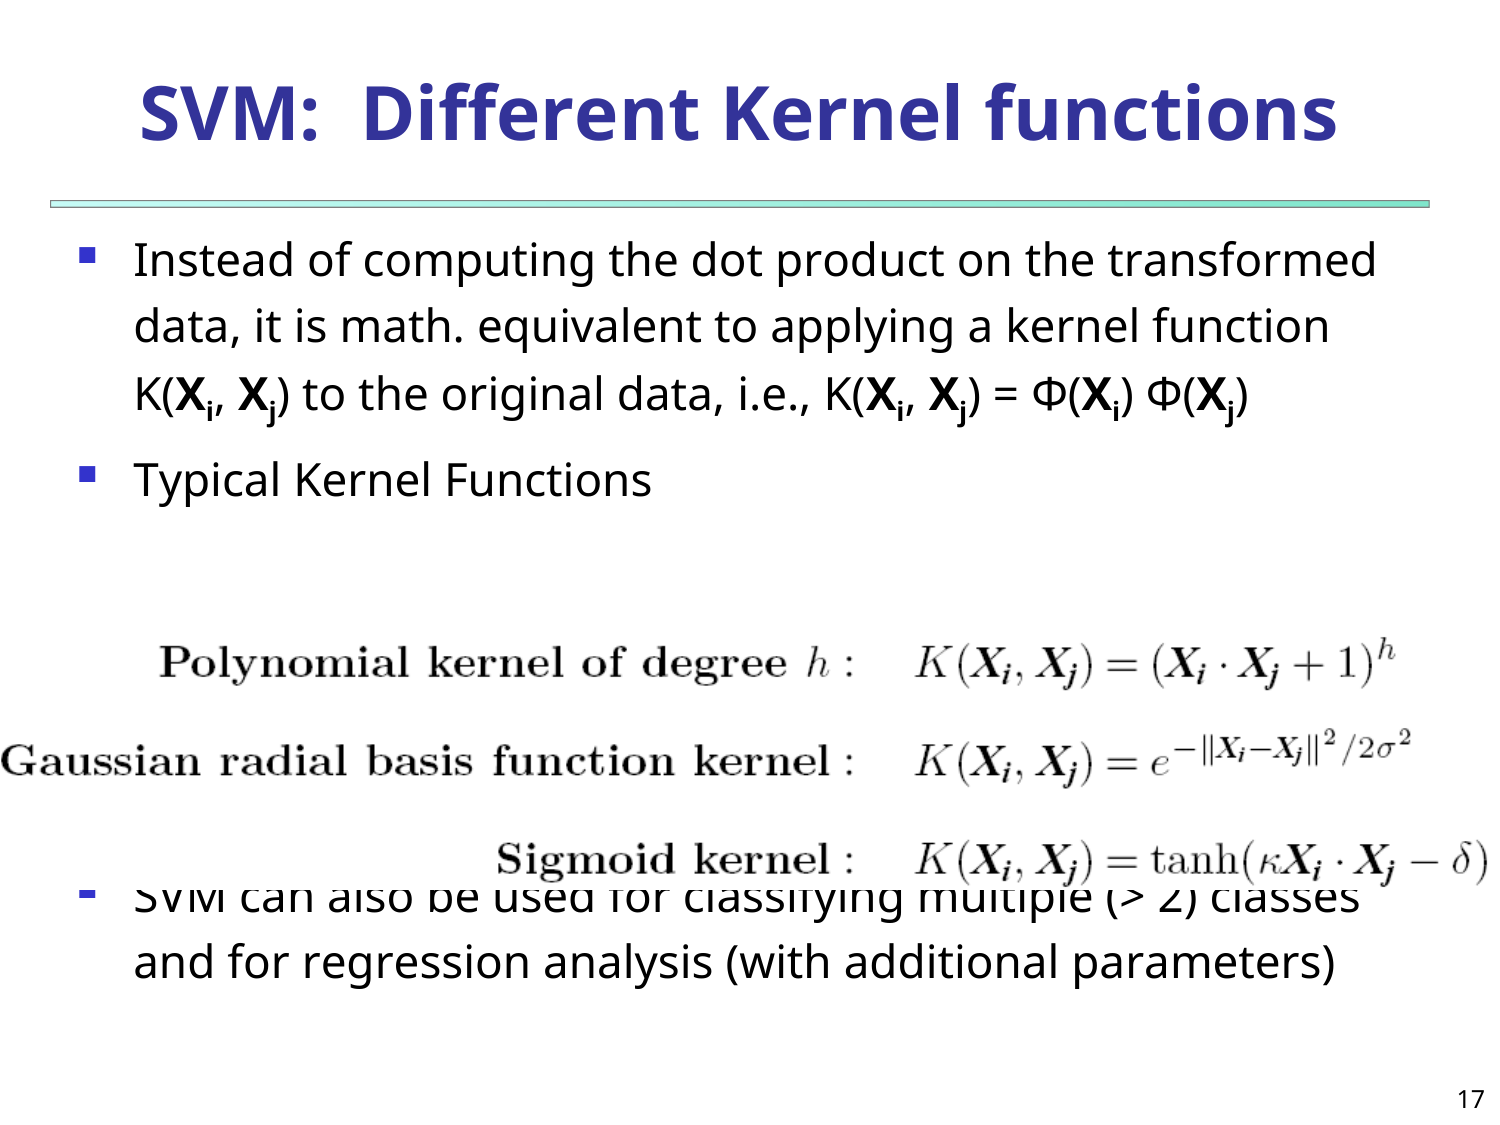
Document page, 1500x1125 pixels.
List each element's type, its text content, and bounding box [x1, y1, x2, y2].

title SVM: Different Kernel functions [50, 0, 1429, 163]
text_box <number> [1187, 1062, 1500, 1125]
text_box Instead of computing the dot product on the transformed data, it is math. equivalent to applying a kernel function K(Xi, Xj) to the original data, i.e., K(Xi, Xj) = Φ(Xi) Φ(Xj) Typical Kernel Functions SVM can also be used for classifying multiple (> 2) classes and for regression analysis (with additional parameters) [62, 212, 1450, 633]
picture [0, 633, 1493, 890]
text_box Instead of computing the dot product on the transformed data, it is math. equivalent to applying a kernel function K(Xi, Xj) to the original data, i.e., K(Xi, Xj) = Φ(Xi) Φ(Xj) Typical Kernel Functions SVM can also be used for classifying multiple (> 2) classes and for regression analysis (with additional parameters) [62, 890, 1450, 1038]
